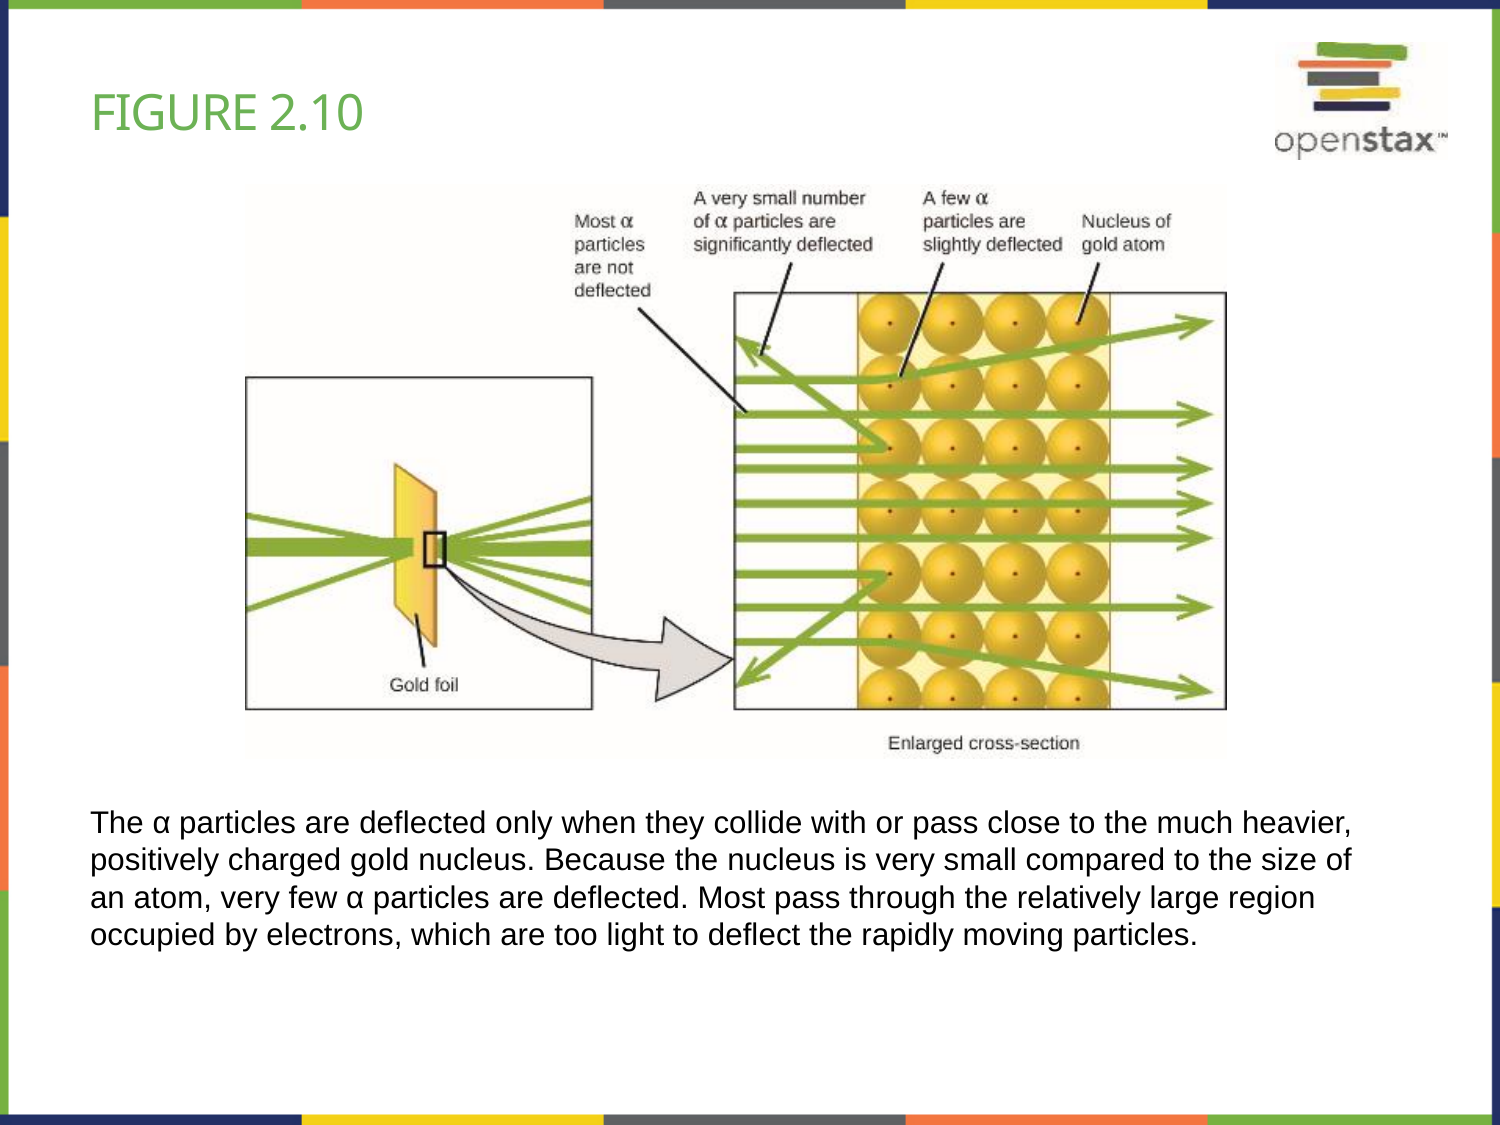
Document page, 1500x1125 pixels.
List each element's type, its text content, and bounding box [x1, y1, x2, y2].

title Figure 2.10 [75, 39, 1398, 148]
picture [0, 0, 1500, 1125]
list The α particles are deflected only when they collide with or pass close to the much heavier, positively charged gold nucleus. Because the nucleus is very small compared to the size of an atom, very few α particles are deflected. Most pass through the relatively large region occupied by electrons, which are too light to deflect the rapidly moving particles. [75, 794, 1398, 986]
